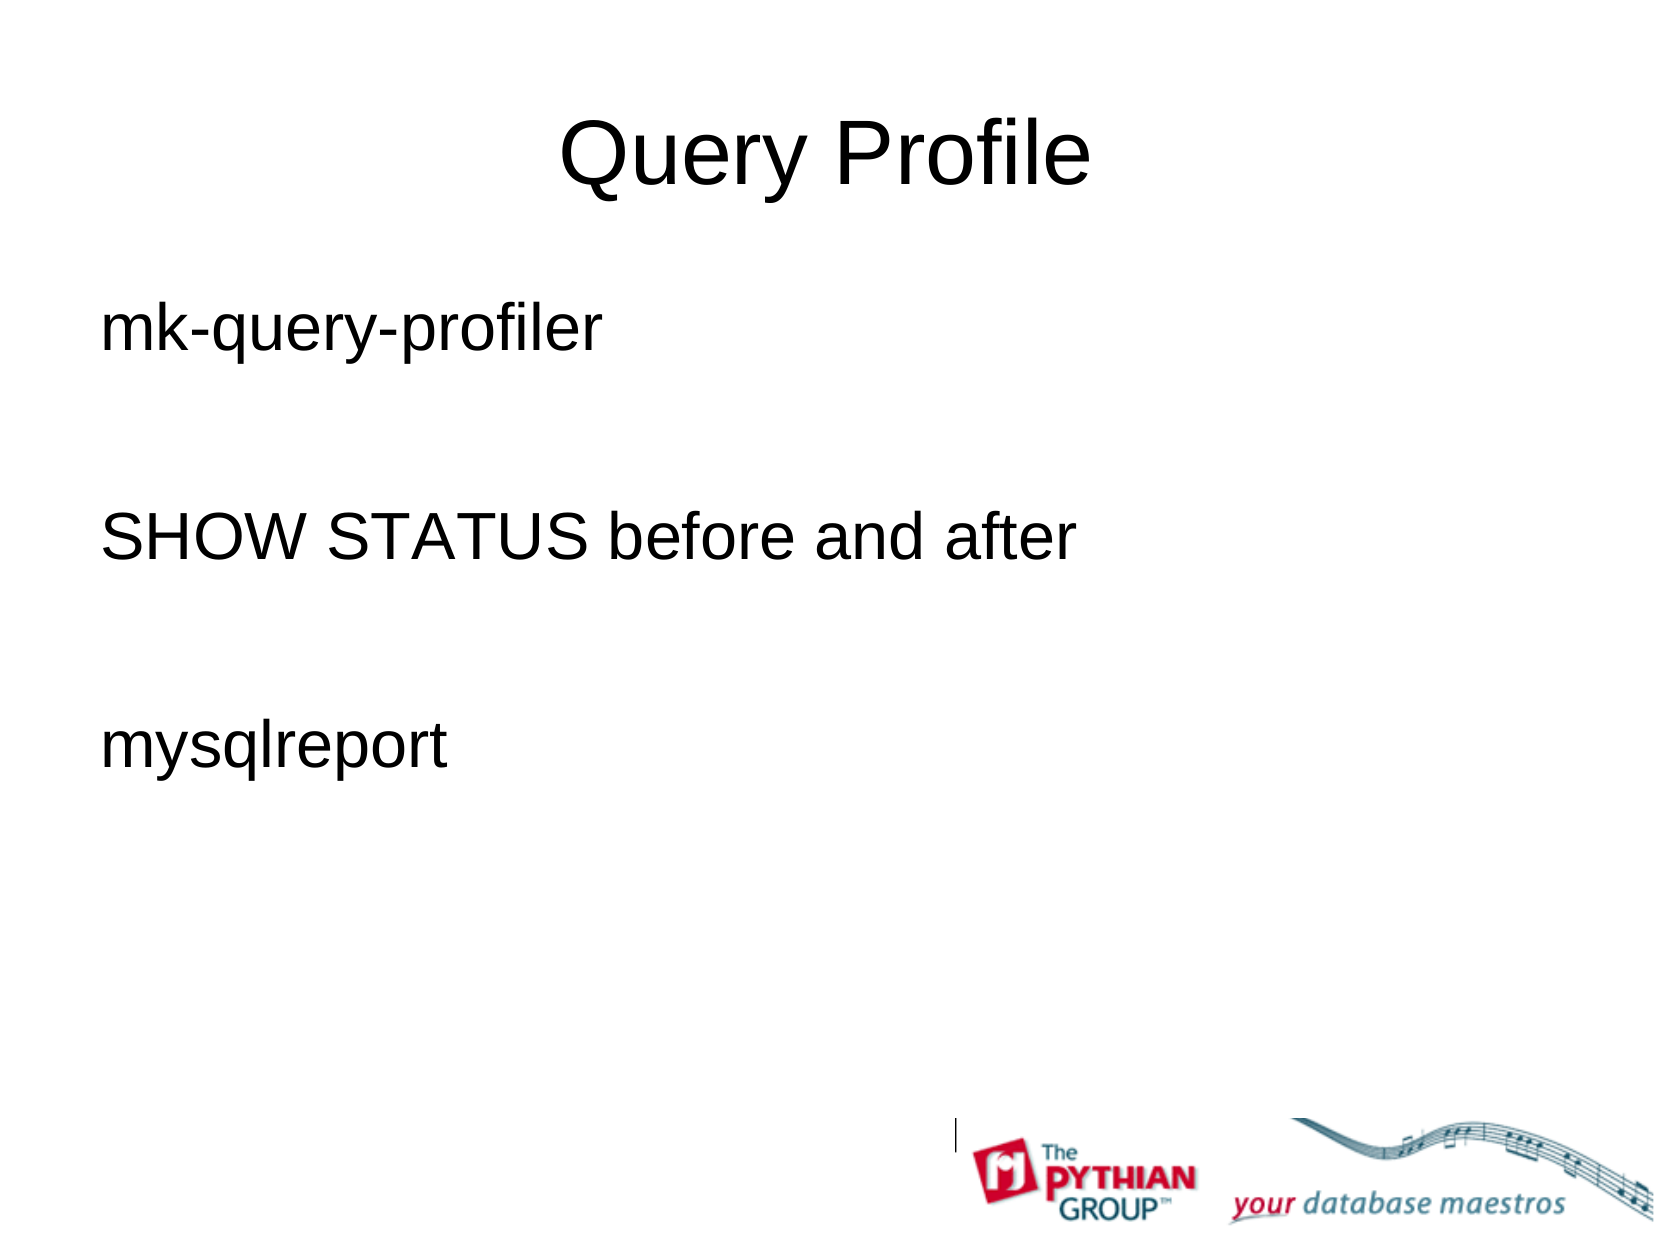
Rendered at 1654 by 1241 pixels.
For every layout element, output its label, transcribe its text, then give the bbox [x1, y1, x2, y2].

picture [955, 1118, 1654, 1241]
list mk-query-profiler SHOW STATUS before and after mysqlreport [82, 290, 1571, 1094]
title Query Profile [82, 49, 1571, 257]
